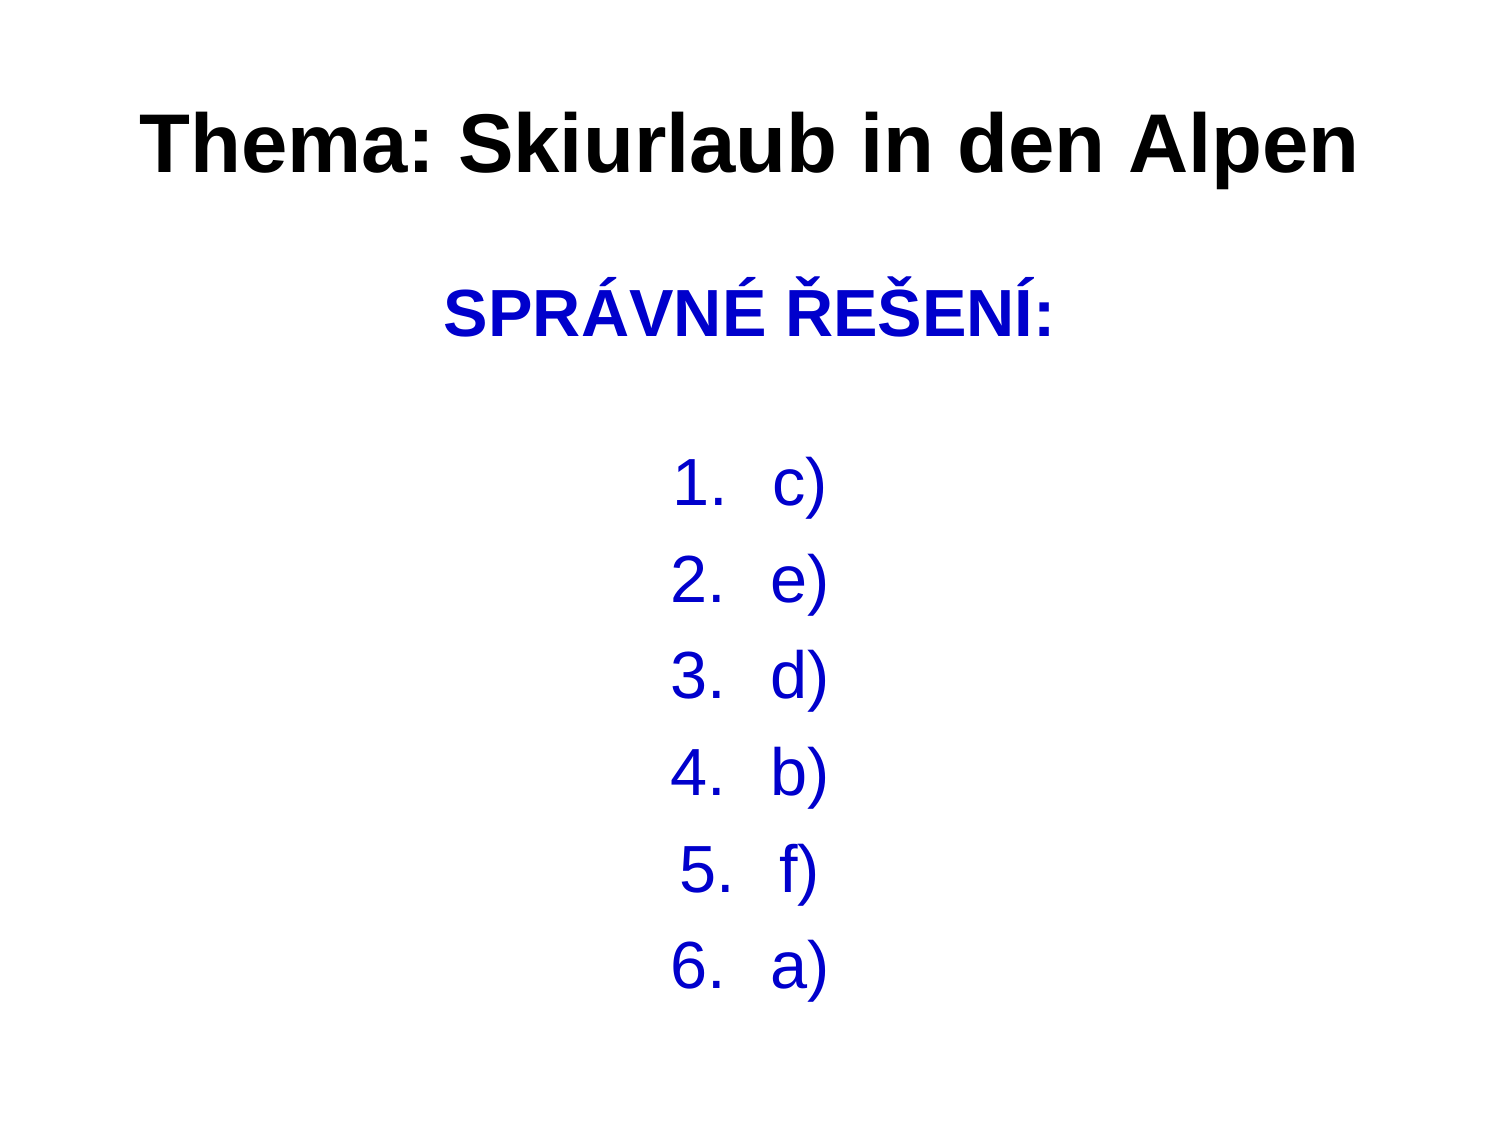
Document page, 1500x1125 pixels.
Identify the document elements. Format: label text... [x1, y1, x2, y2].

title Thema: Skiurlaub in den Alpen [75, 45, 1426, 233]
list SPRÁVNÉ ŘEŠENÍ: c) e) d) b) f) a) [75, 262, 1426, 1107]
